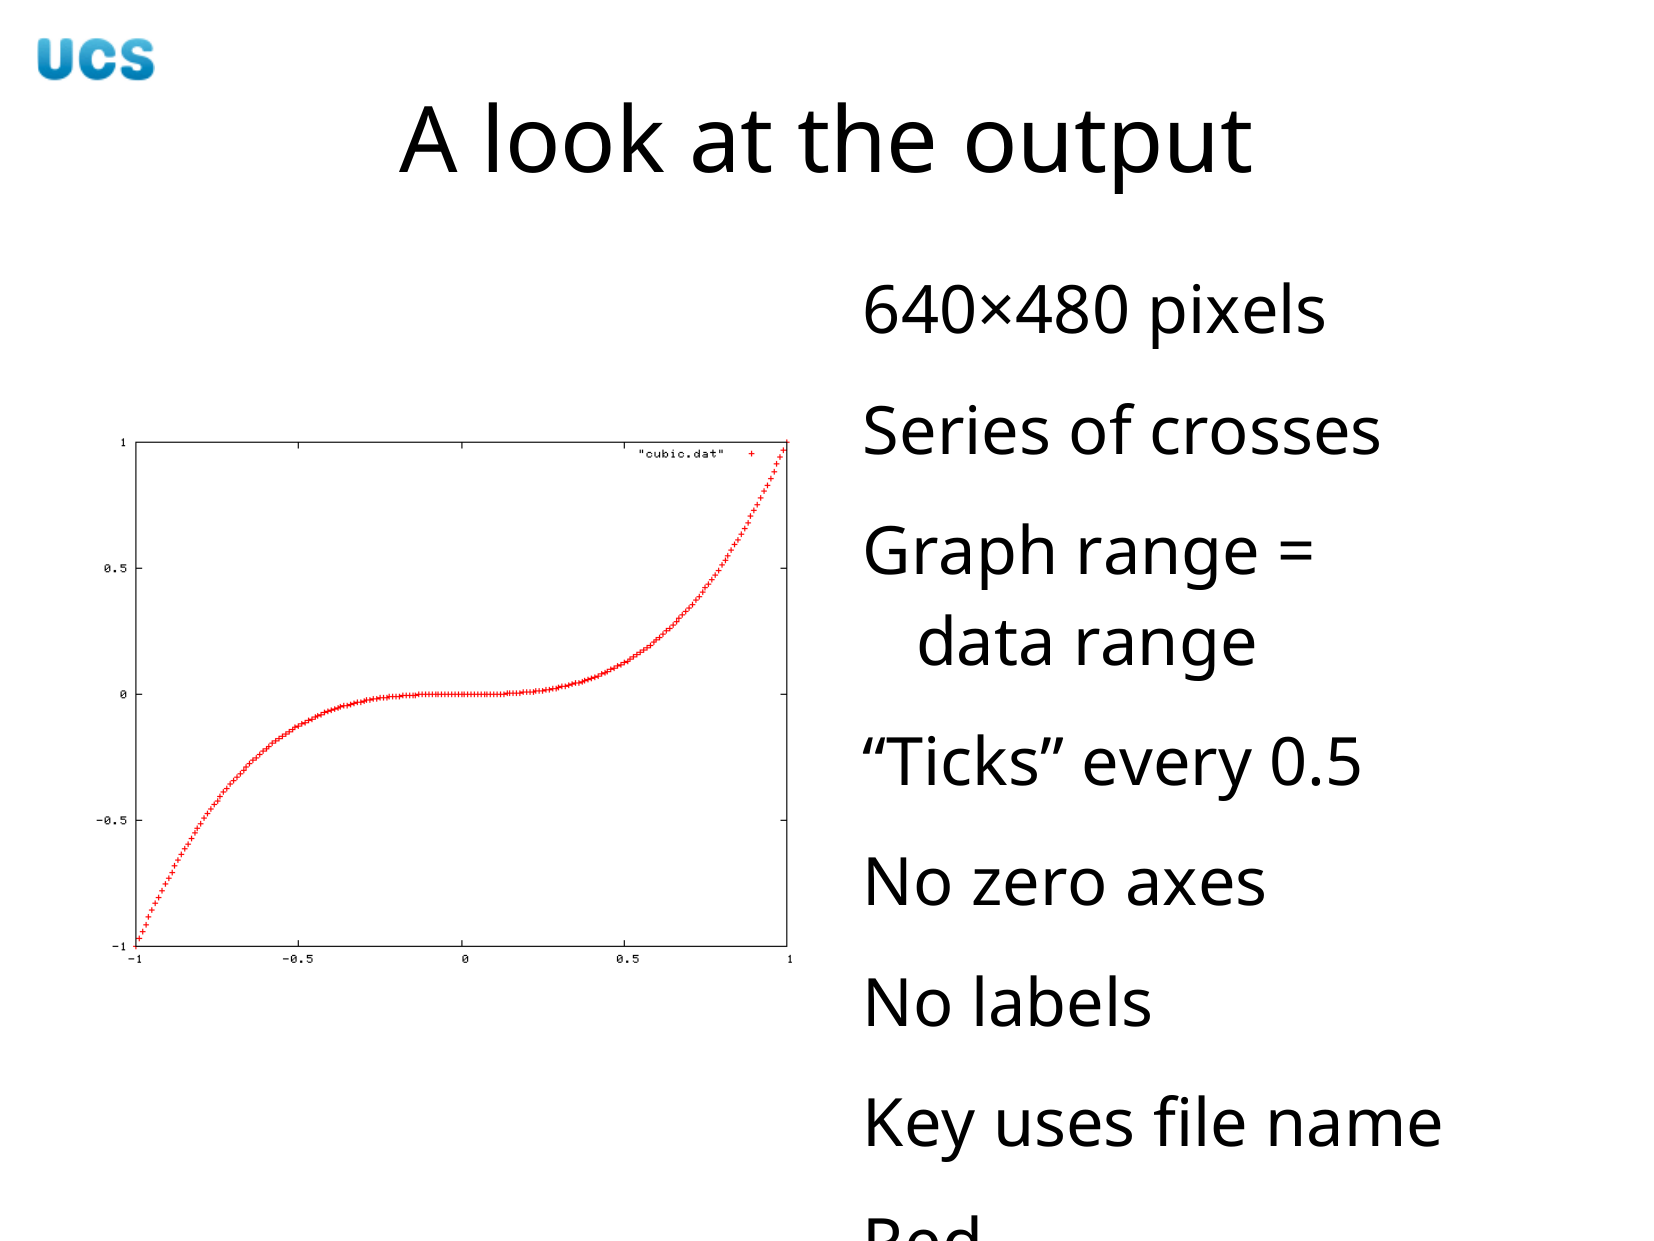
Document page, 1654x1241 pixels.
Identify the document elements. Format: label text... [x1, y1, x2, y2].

list 640×480 pixels Series of crosses Graph range = data range “Ticks” every 0.5 No zero axes No labels Key uses file name Red [845, 262, 1572, 1224]
title A look at the output [82, 49, 1571, 226]
picture [37, 37, 155, 82]
picture [82, 427, 809, 972]
